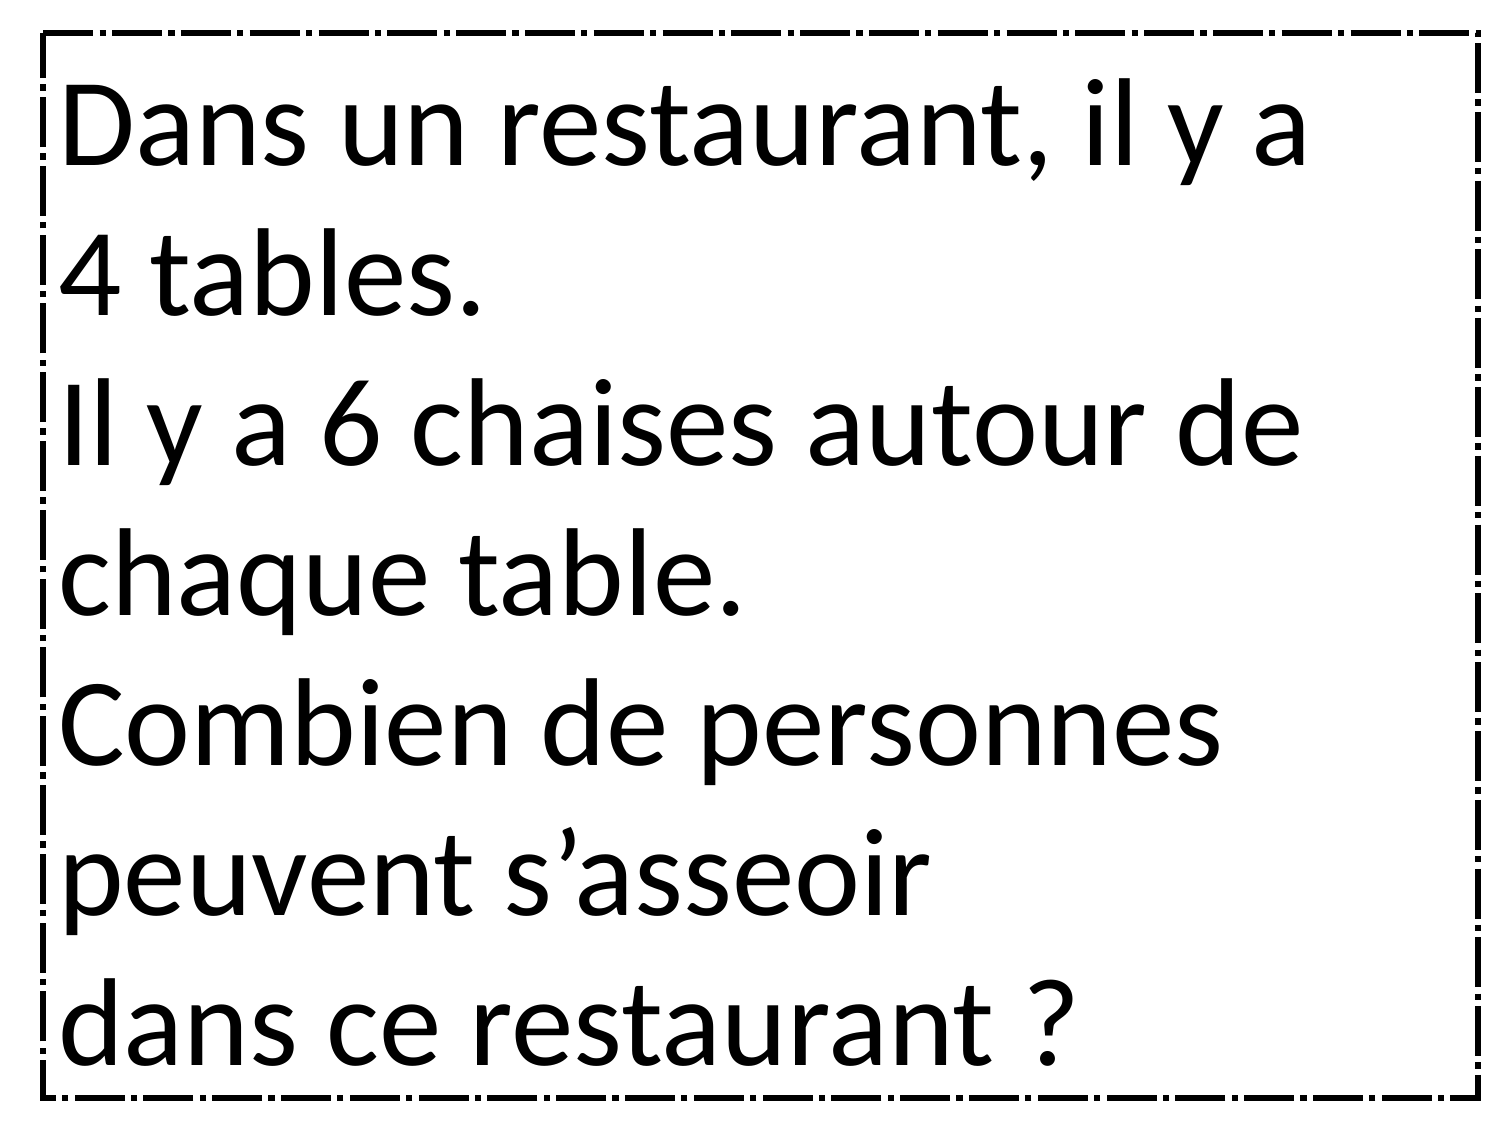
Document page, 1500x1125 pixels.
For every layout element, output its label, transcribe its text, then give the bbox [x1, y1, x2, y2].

text_box Dans un restaurant, il y a 4 tables. Il y a 6 chaises autour de chaque table. Combien de personnes peuvent s’asseoir dans ce restaurant ? [43, 33, 1478, 1098]
